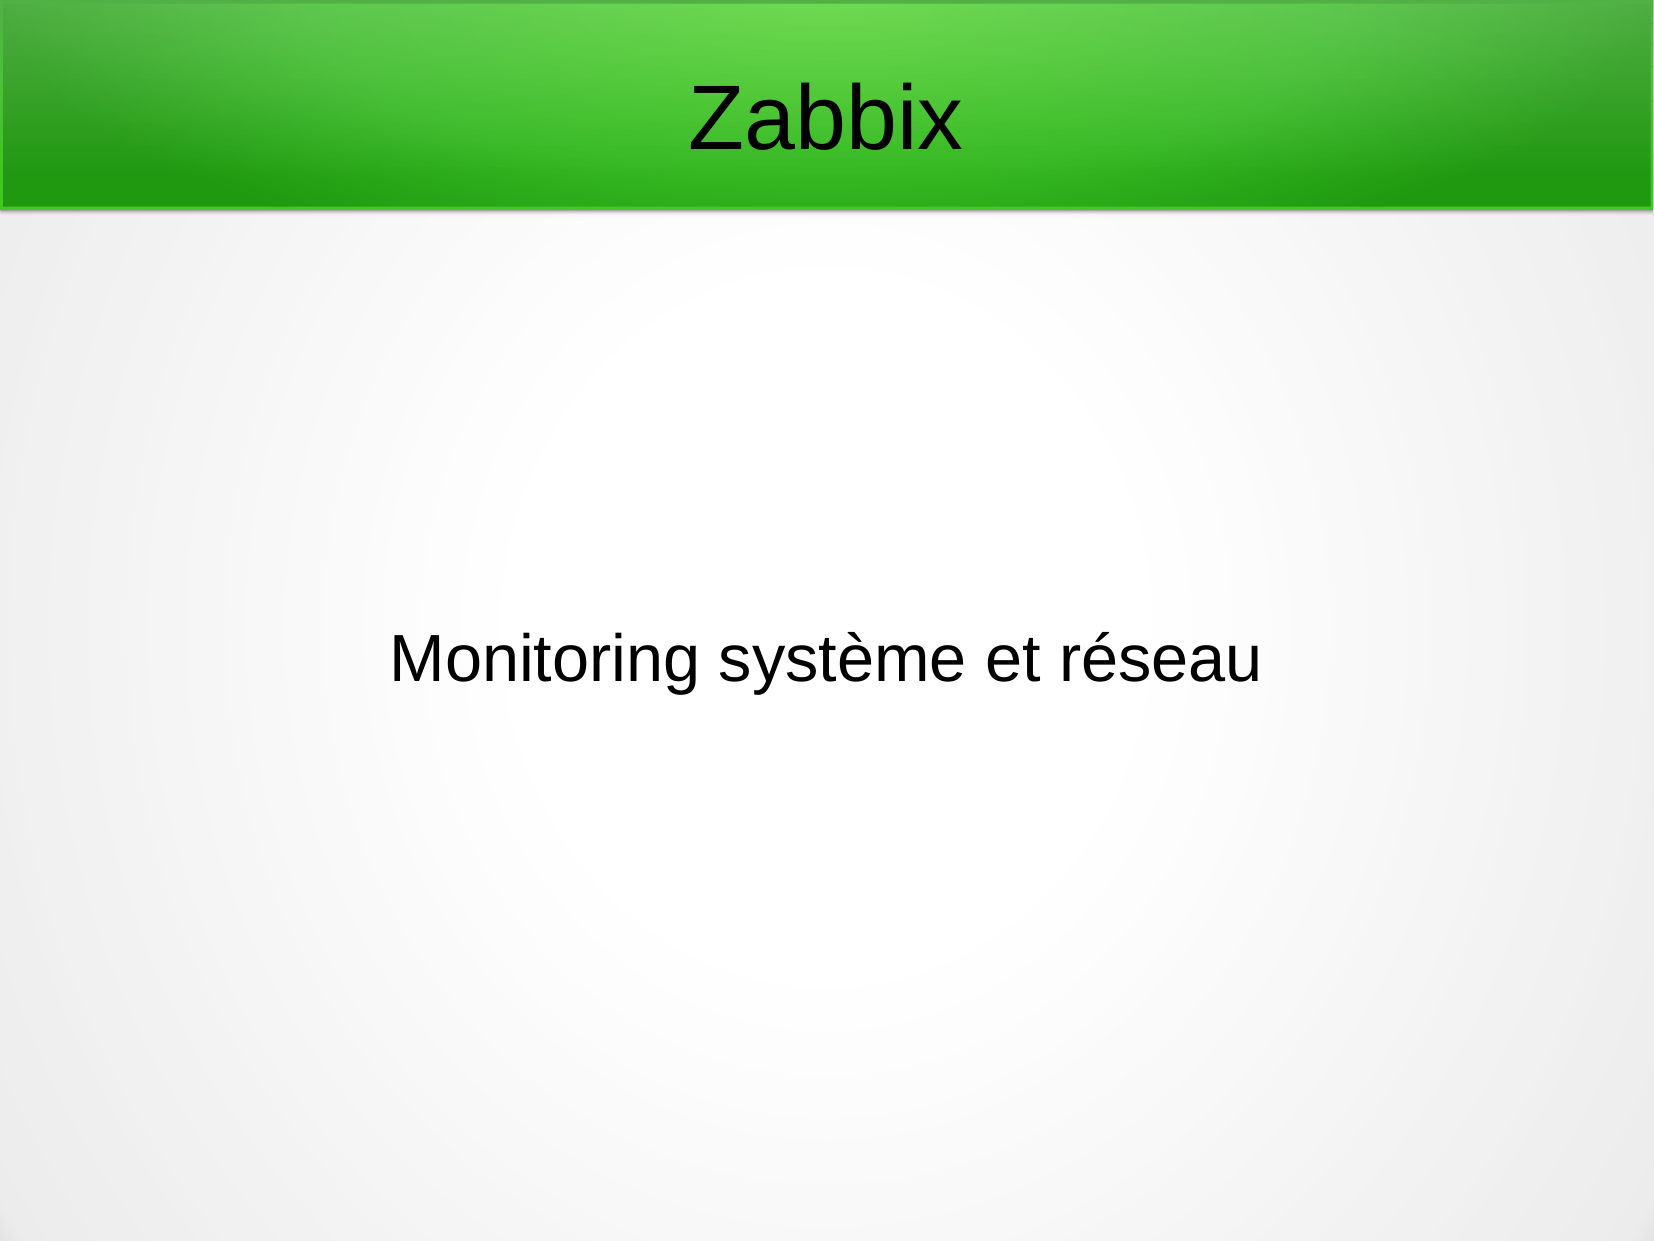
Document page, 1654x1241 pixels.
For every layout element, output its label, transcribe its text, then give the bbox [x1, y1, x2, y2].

title Zabbix [82, 47, 1571, 189]
subtitle Monitoring système et réseau [82, 299, 1571, 1019]
